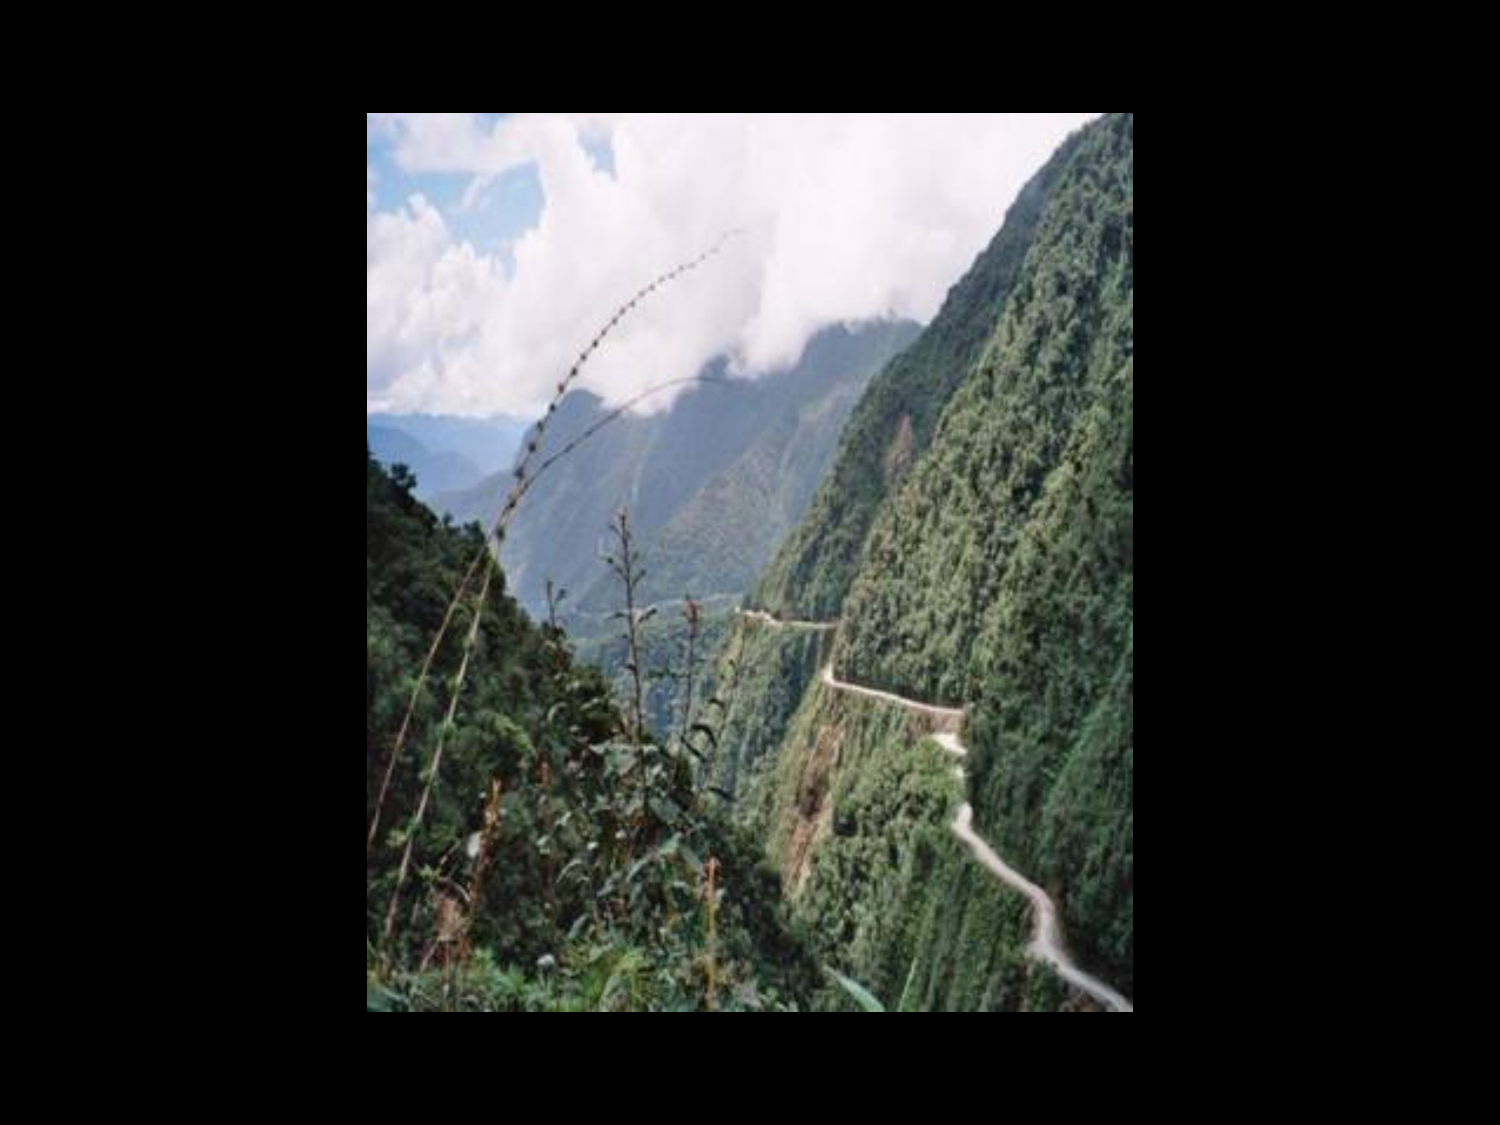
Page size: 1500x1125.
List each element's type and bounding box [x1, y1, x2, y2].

picture [367, 113, 1133, 1012]
